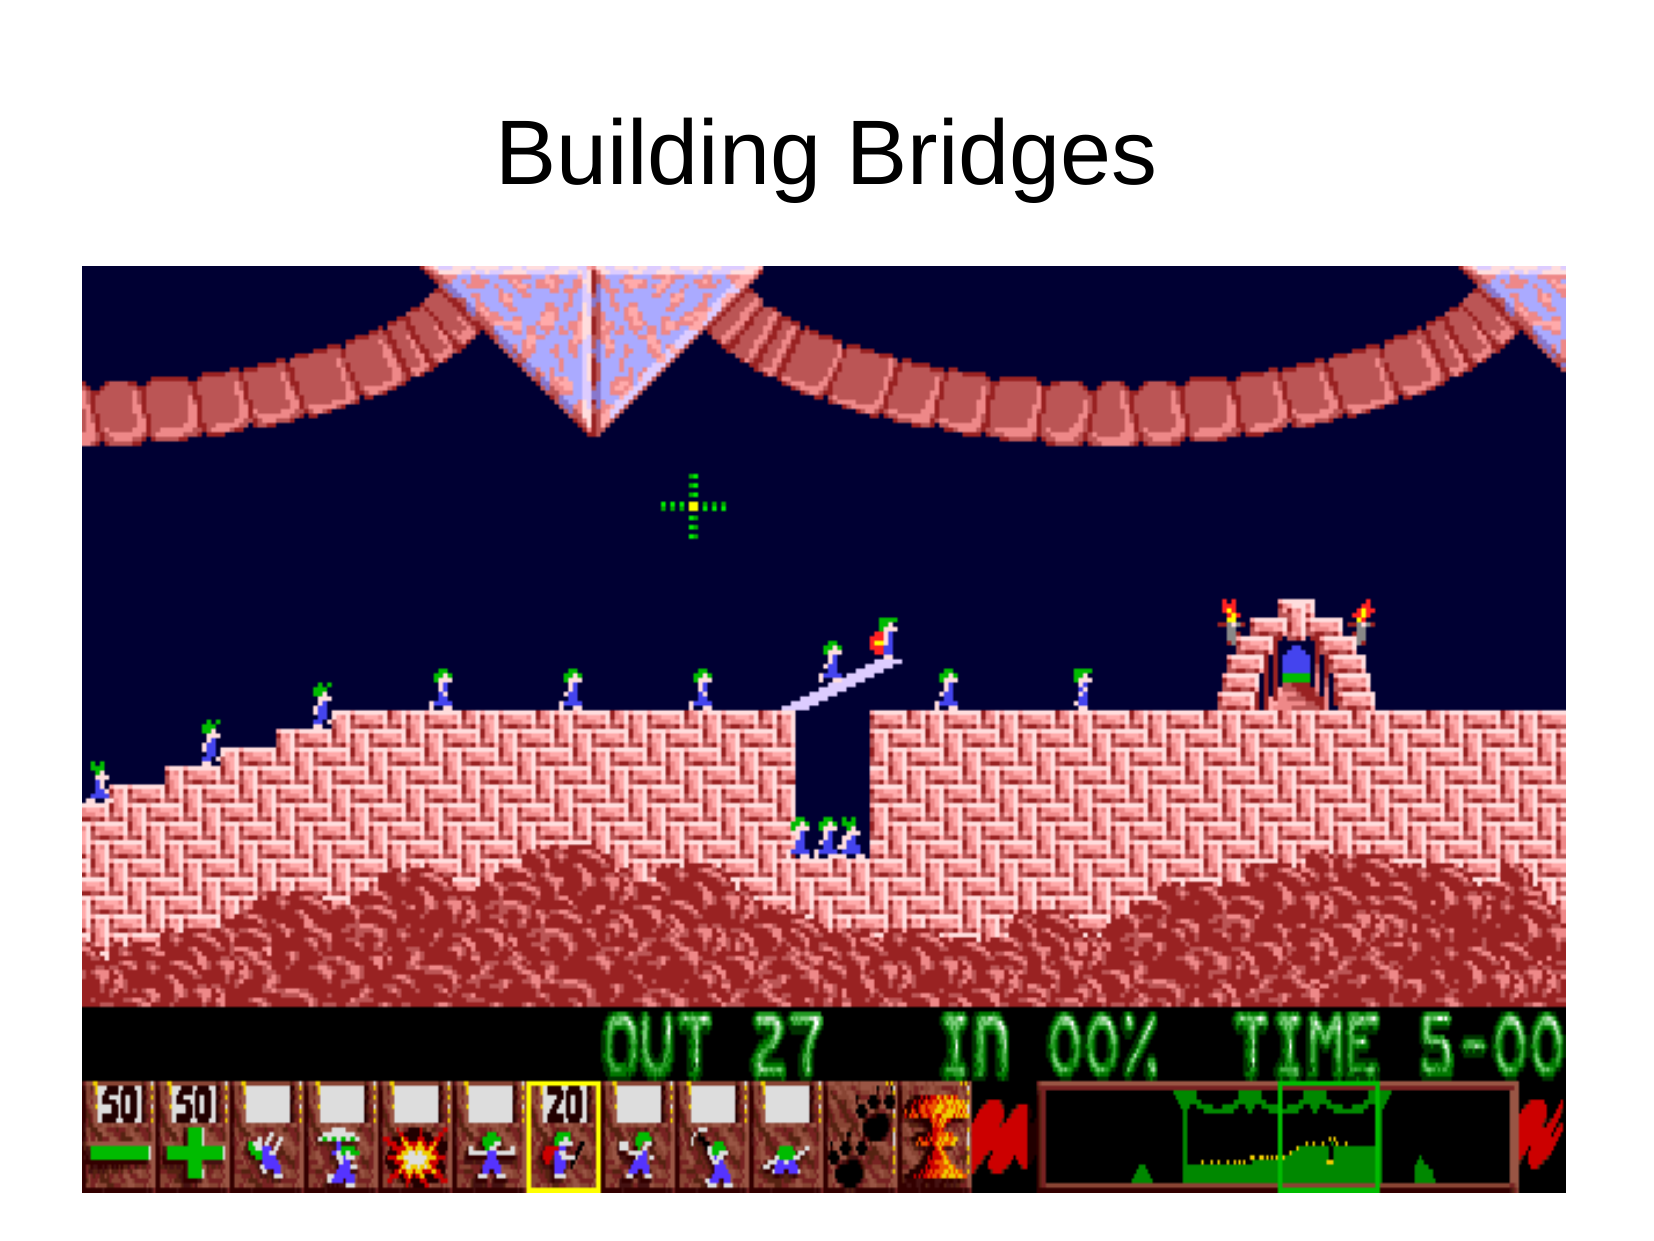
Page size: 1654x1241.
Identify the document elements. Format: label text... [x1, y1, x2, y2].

picture [82, 266, 1566, 1193]
title Building Bridges [82, 49, 1571, 257]
